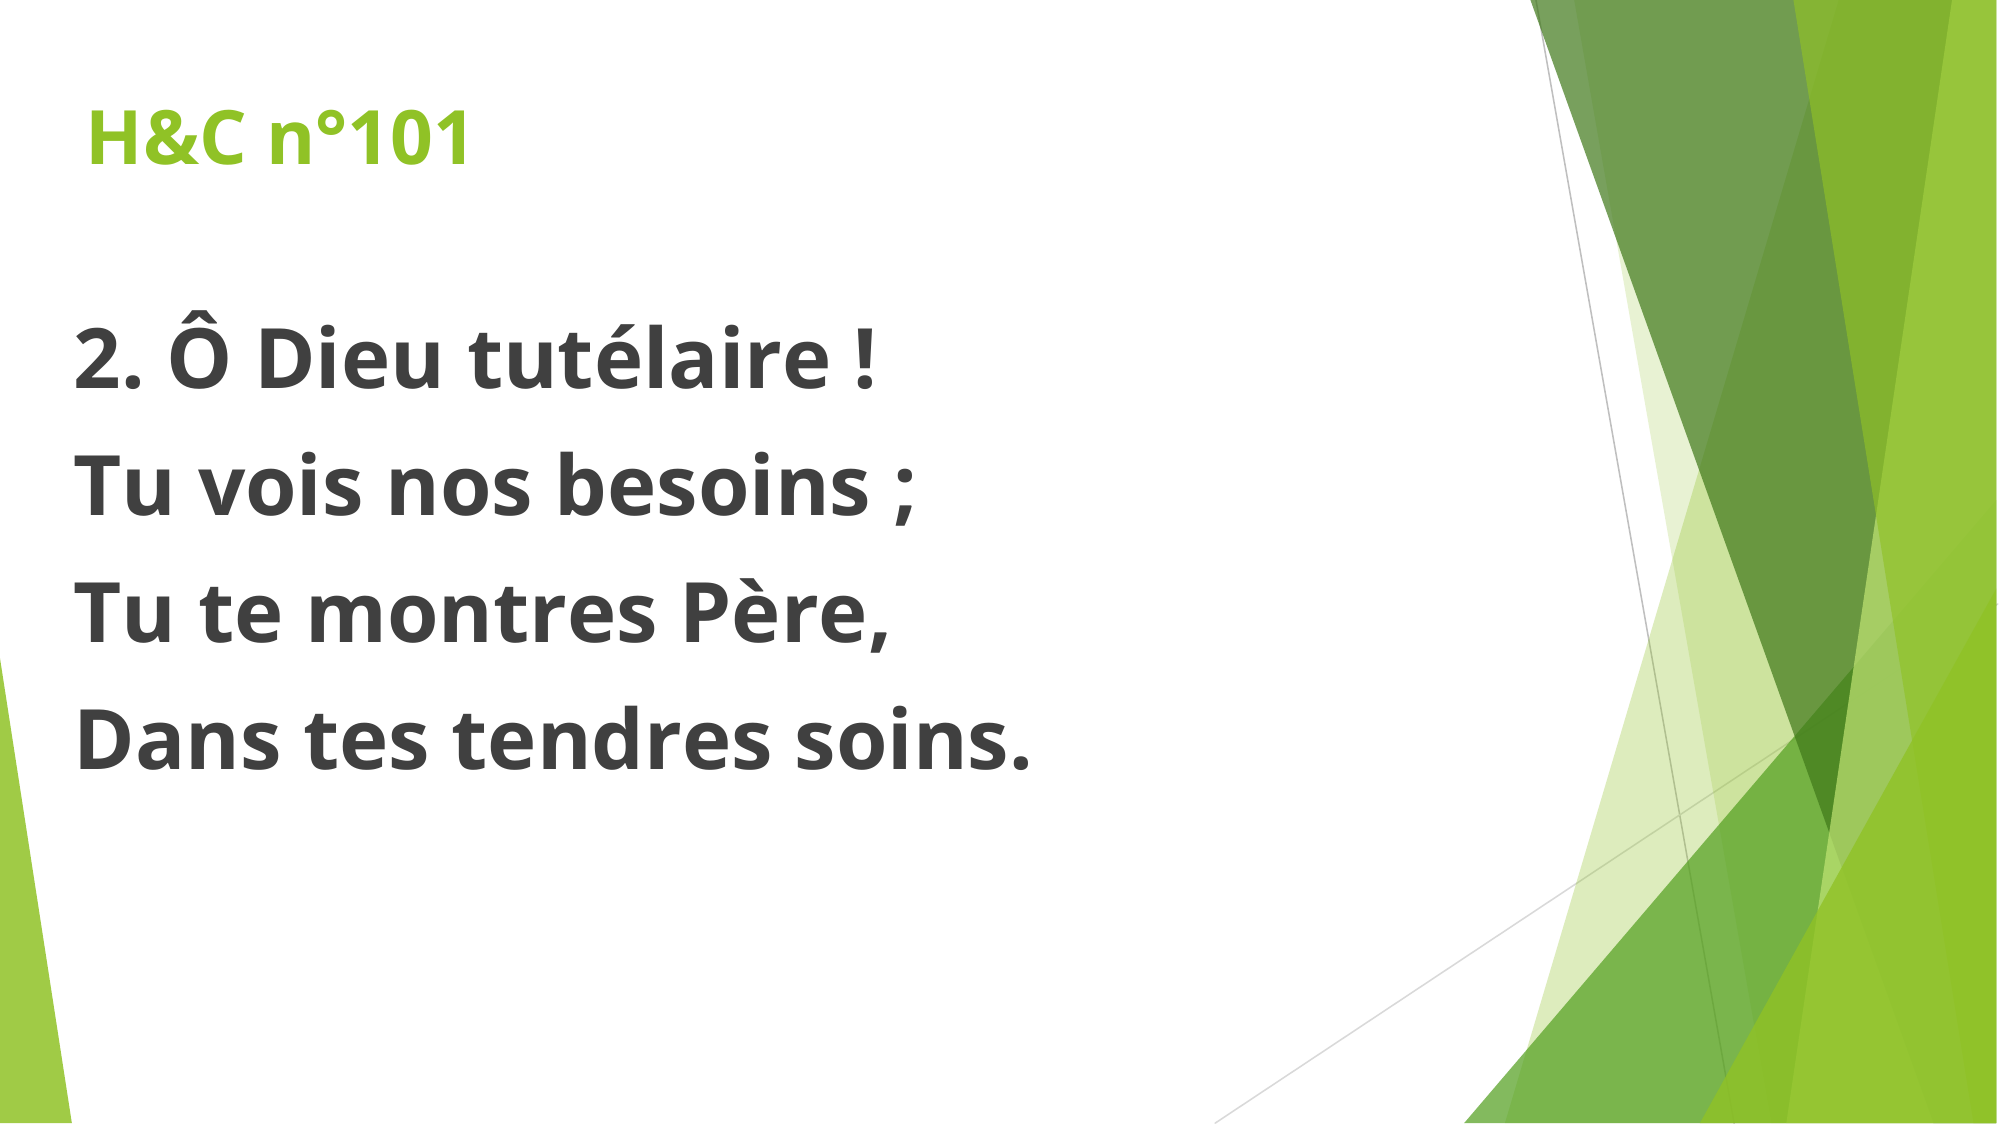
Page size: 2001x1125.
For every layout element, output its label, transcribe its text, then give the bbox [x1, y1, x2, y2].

text_box 2. Ô Dieu tutélaire ! Tu vois nos besoins ; Tu te montres Père, Dans tes tendres soins. [59, 283, 1985, 1075]
text_box H&C n°101 [70, 82, 497, 189]
